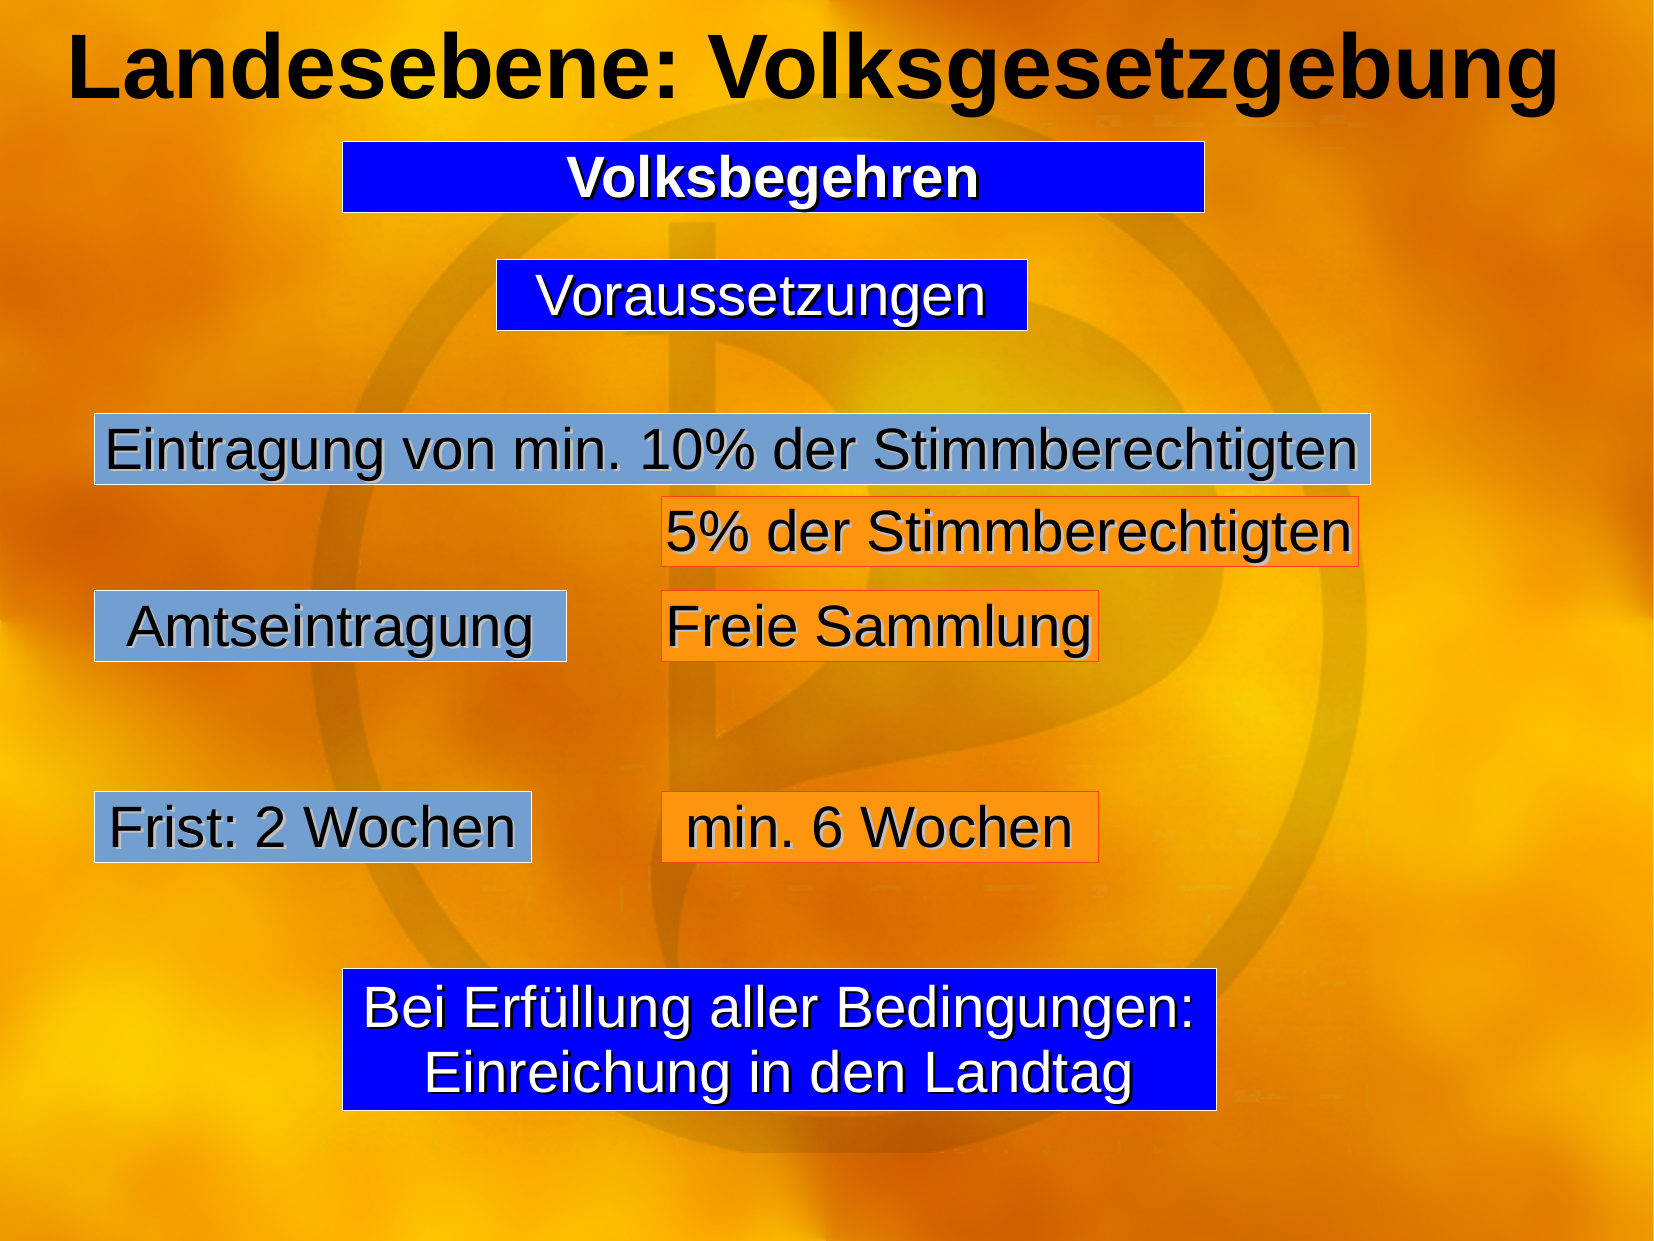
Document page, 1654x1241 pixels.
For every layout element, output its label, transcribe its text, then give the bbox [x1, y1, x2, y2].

text_box Eintragung von min. 10% der Stimmberechtigten [94, 413, 1371, 485]
text_box Bei Erfüllung aller Bedingungen: Einreichung in den Landtag [342, 968, 1217, 1111]
text_box Freie Sammlung [661, 590, 1099, 662]
text_box Frist: 2 Wochen [94, 791, 532, 863]
text_box 5% der Stimmberechtigten [661, 496, 1359, 567]
text_box Volksbegehren [342, 141, 1205, 213]
text_box Amtseintragung [94, 590, 567, 662]
title Landesebene: Volksgesetzgebung [59, 15, 1571, 119]
text_box min. 6 Wochen [661, 791, 1099, 863]
text_box Voraussetzungen [496, 259, 1028, 331]
picture [0, 0, 1654, 1241]
